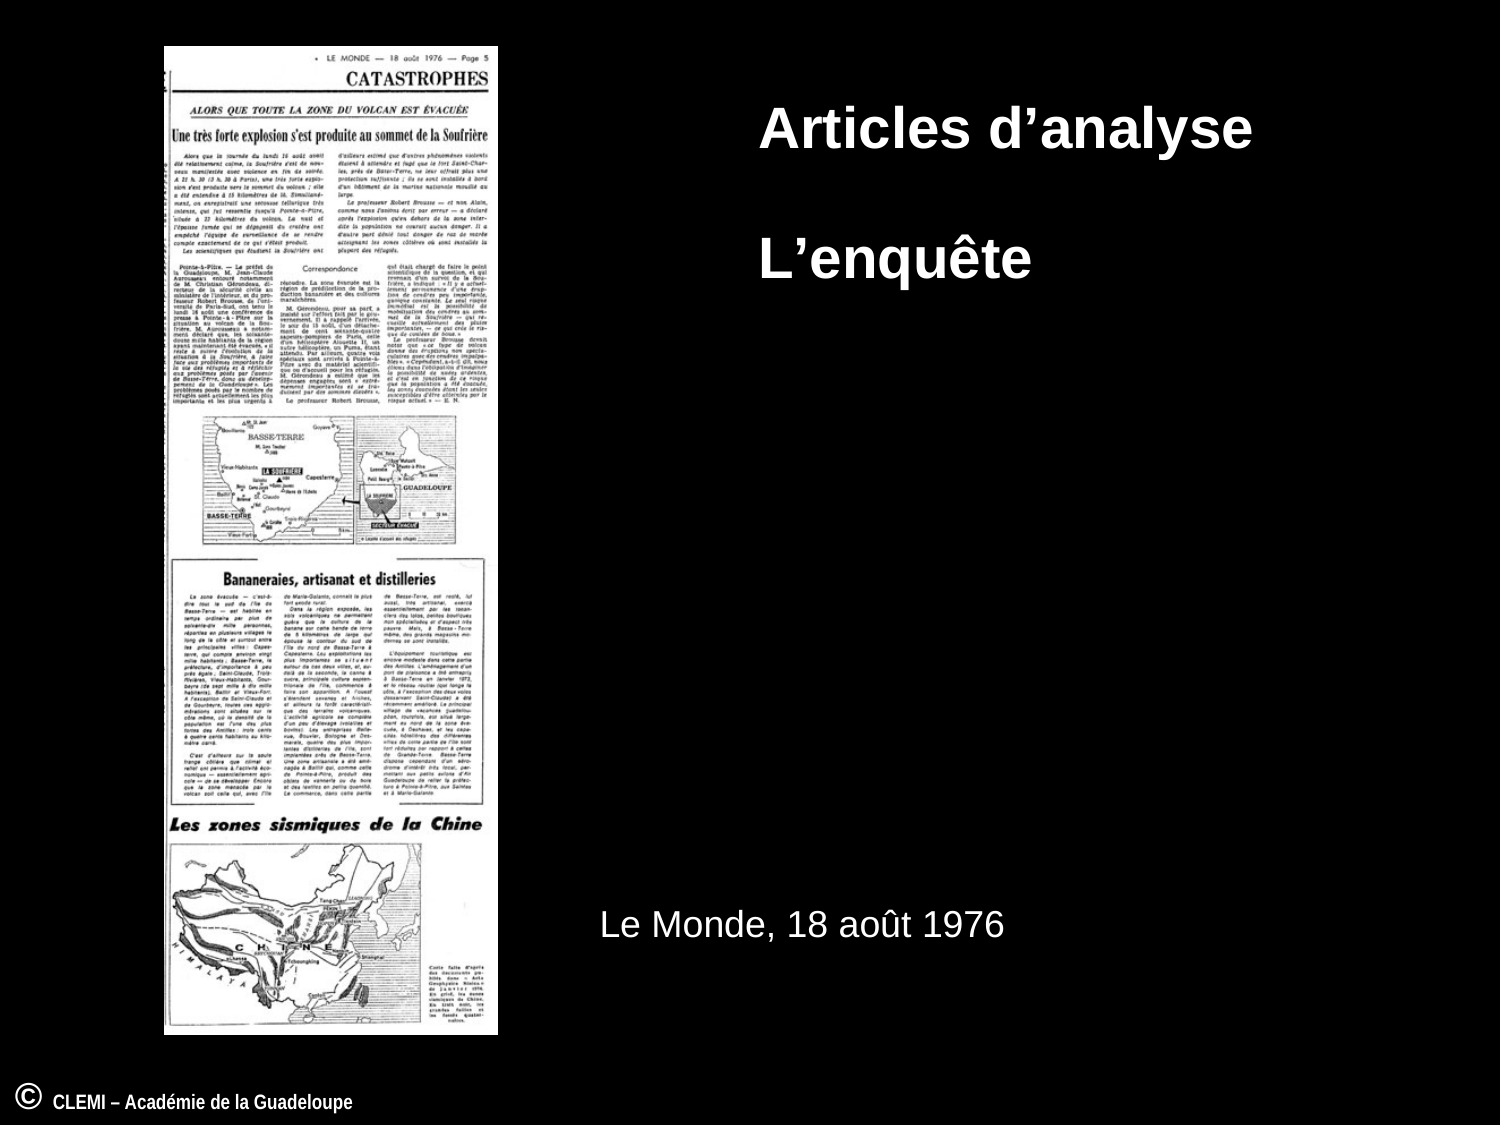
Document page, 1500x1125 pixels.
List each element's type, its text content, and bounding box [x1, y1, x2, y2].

picture [164, 46, 498, 1035]
text_box Articles d’analyse L’enquête [743, 88, 1359, 303]
text_box © CLEMI – Académie de la Guadeloupe [0, 1067, 575, 1125]
title Le Monde, 18 août 1976 [574, 890, 1029, 960]
